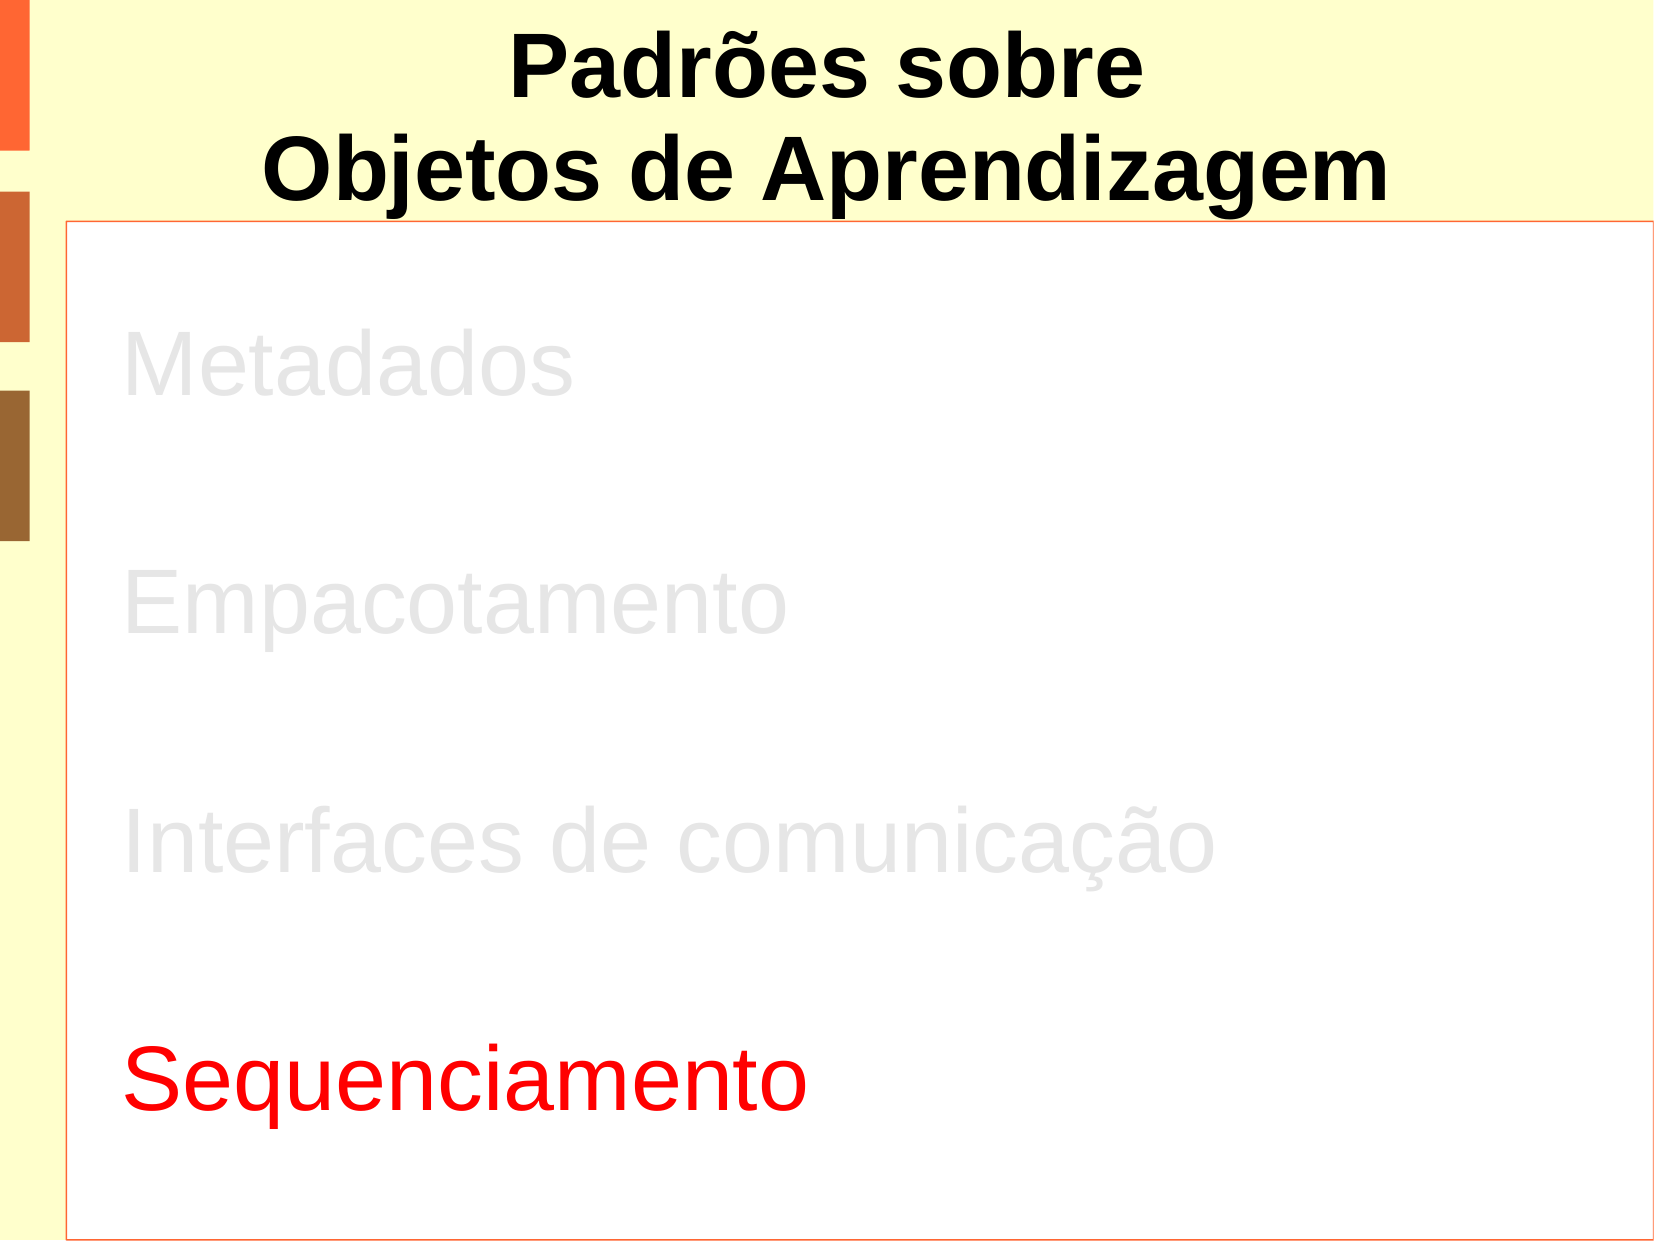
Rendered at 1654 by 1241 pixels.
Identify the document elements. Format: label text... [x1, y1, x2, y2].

title Padrões sobre Objetos de Aprendizagem [121, 14, 1534, 221]
list Metadados Empacotamento Interfaces de comunicação Sequenciamento [121, 312, 1534, 1166]
